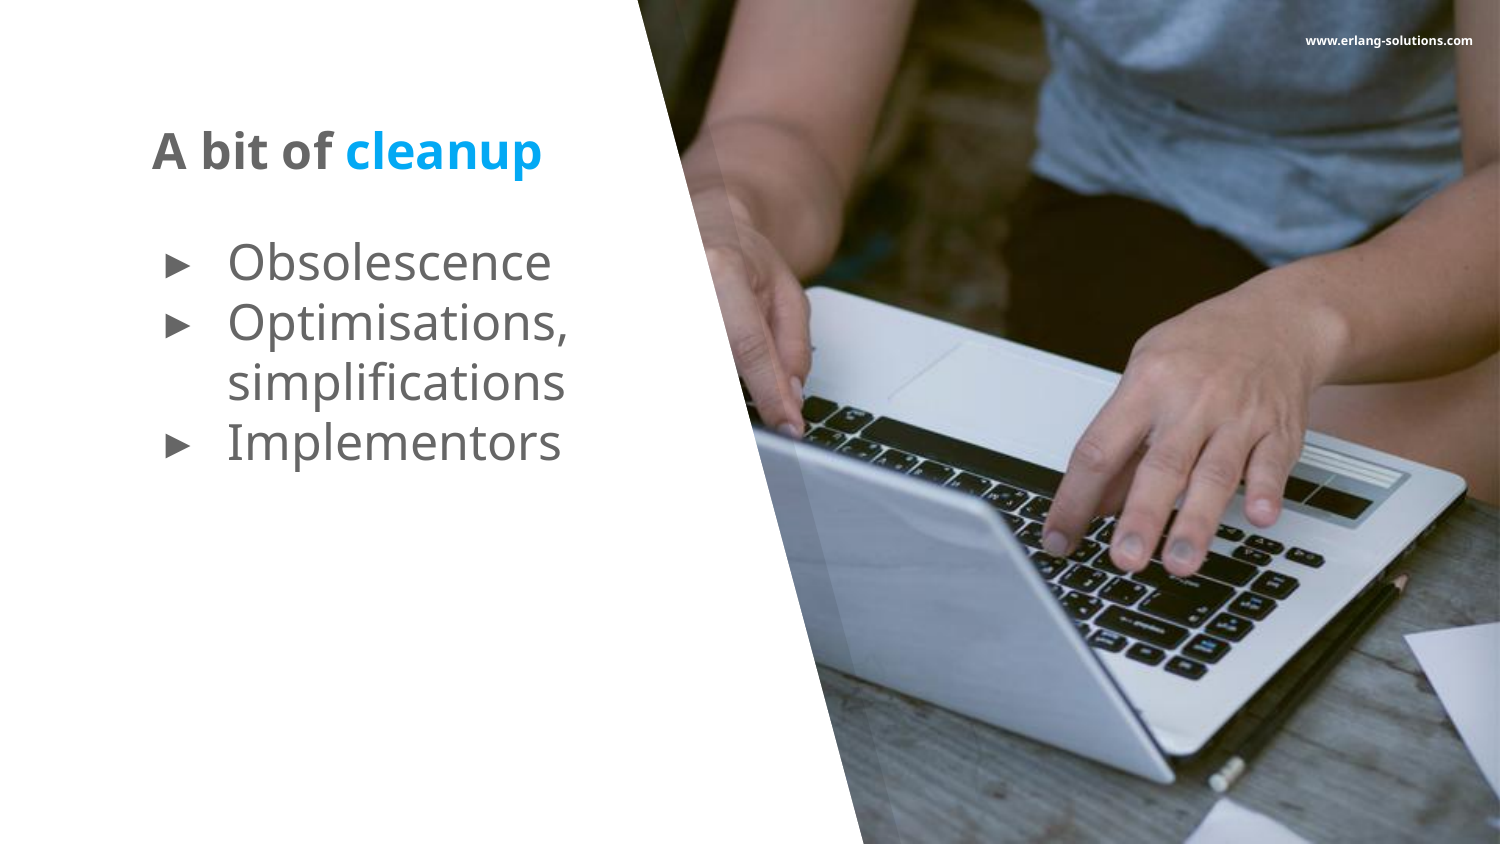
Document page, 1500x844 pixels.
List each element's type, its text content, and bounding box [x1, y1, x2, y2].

picture [638, 0, 1500, 844]
list Obsolescence Optimisations, simplifications Implementors [137, 215, 1229, 462]
title A bit of cleanup [137, 115, 940, 195]
